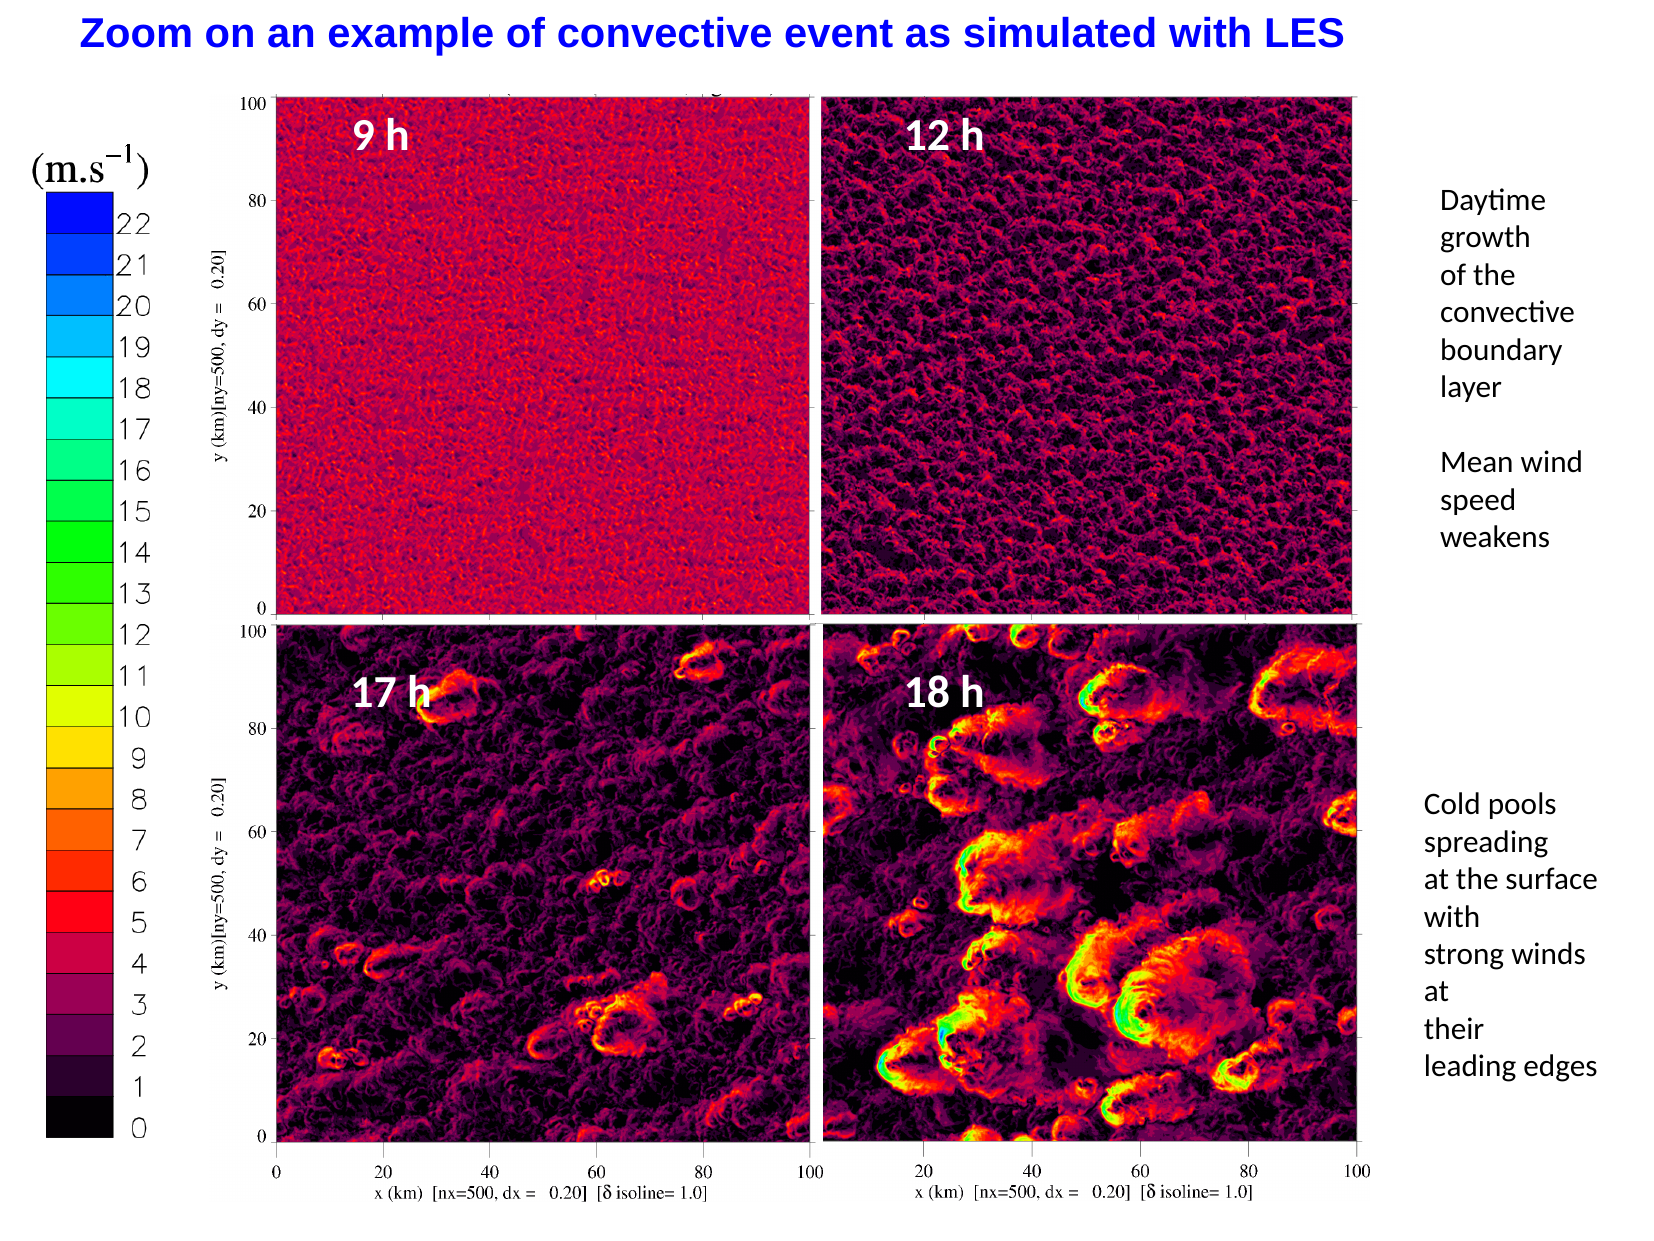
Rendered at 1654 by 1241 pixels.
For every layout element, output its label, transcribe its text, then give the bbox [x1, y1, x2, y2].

text_box 12 h [888, 97, 1073, 208]
text_box 17 h [335, 654, 520, 764]
text_box 18 h [888, 654, 1073, 764]
text_box Cold pools spreading at the surface with strong winds at their leading edges [1409, 776, 1627, 1091]
text_box Zoom on an example of convective event as simulated with LES [64, 0, 1360, 62]
picture [29, 141, 150, 1138]
text_box Daytime growth of the convective boundary layer Mean wind speed weakens [1425, 171, 1641, 561]
picture [209, 623, 1370, 1202]
text_box 9 h [336, 97, 485, 208]
picture [209, 94, 1365, 620]
